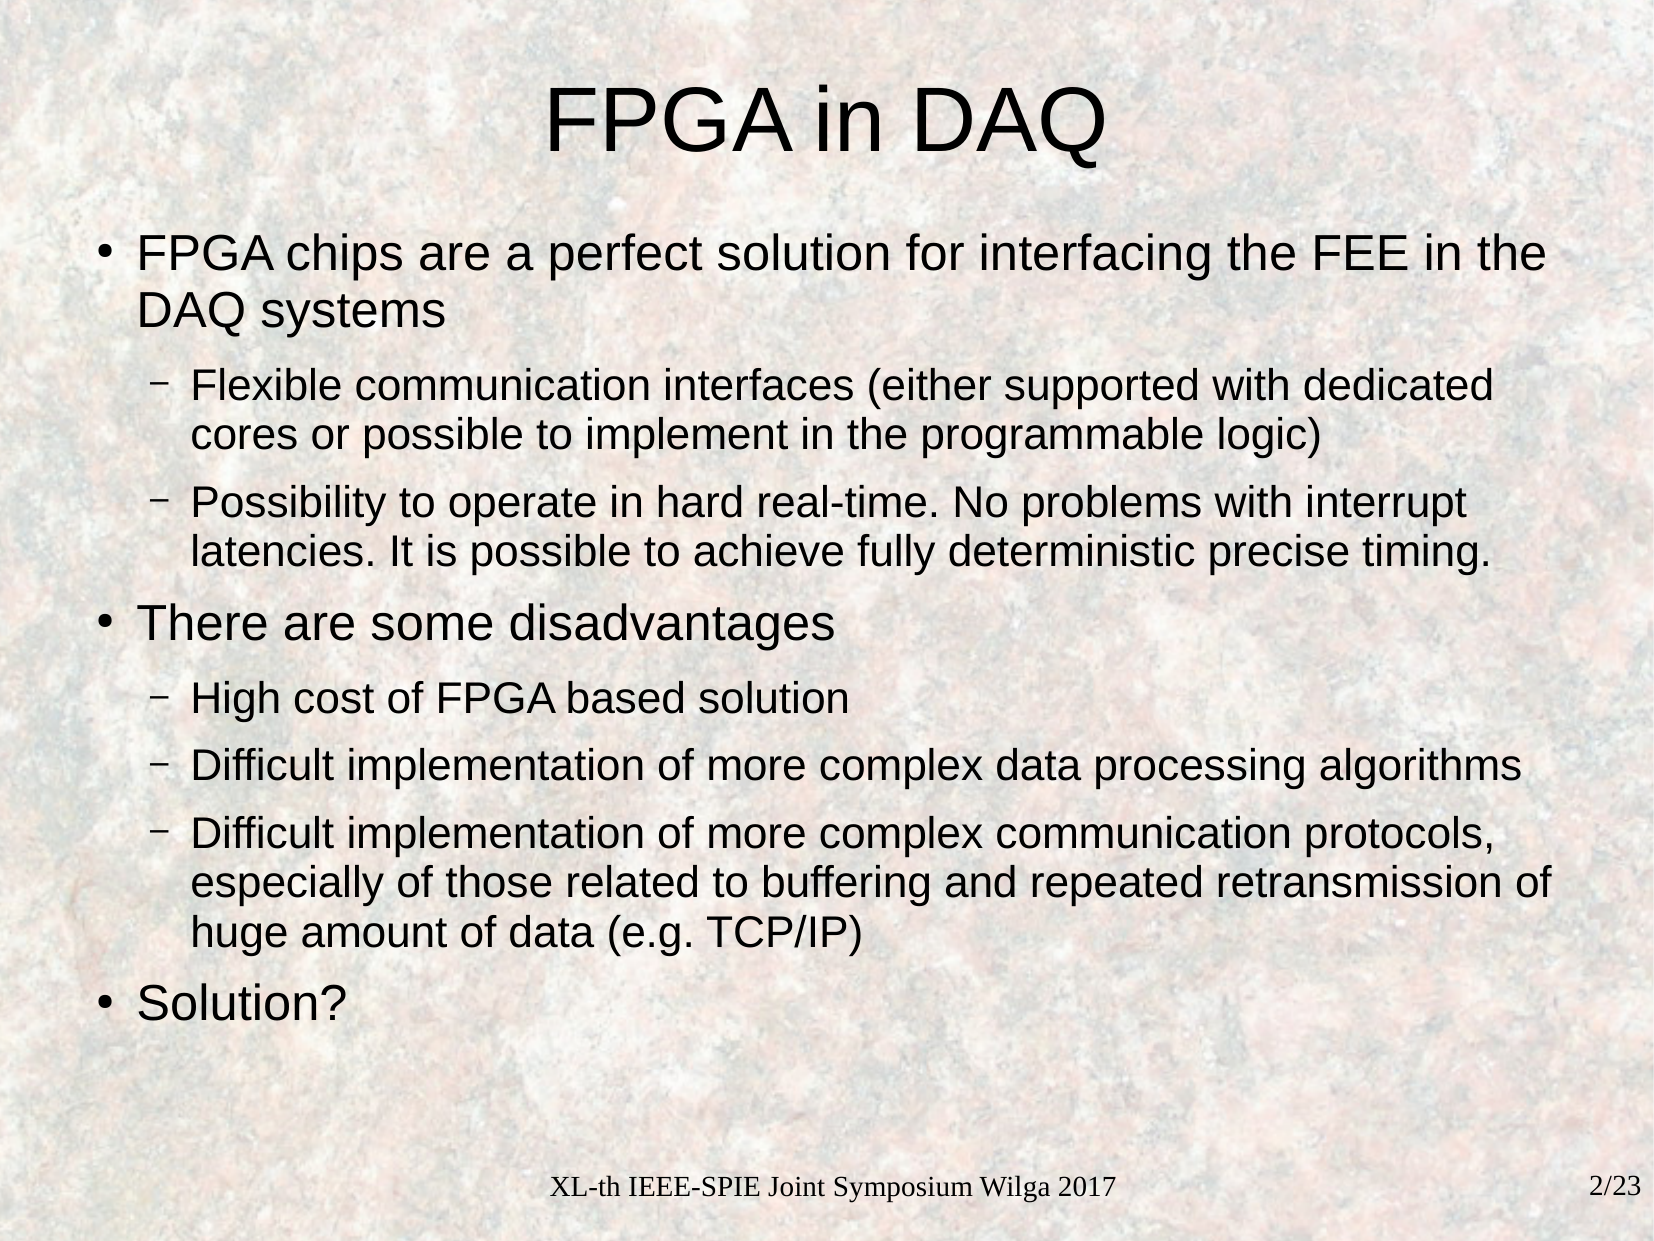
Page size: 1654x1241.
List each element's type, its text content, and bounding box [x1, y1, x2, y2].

list FPGA chips are a perfect solution for interfacing the FEE in the DAQ systems Flexible communication interfaces (either supported with dedicated cores or possible to implement in the programmable logic) Possibility to operate in hard real-time. No problems with interrupt latencies. It is possible to achieve fully deterministic precise timing. There are some disadvantages High cost of FPGA based solution Difficult implementation of more complex data processing algorithms Difficult implementation of more complex communication protocols, especially of those related to buffering and repeated retransmission of huge amount of data (e.g. TCP/IP) Solution? [82, 224, 1571, 1040]
picture [0, 0, 1654, 1241]
title FPGA in DAQ [82, 49, 1571, 189]
